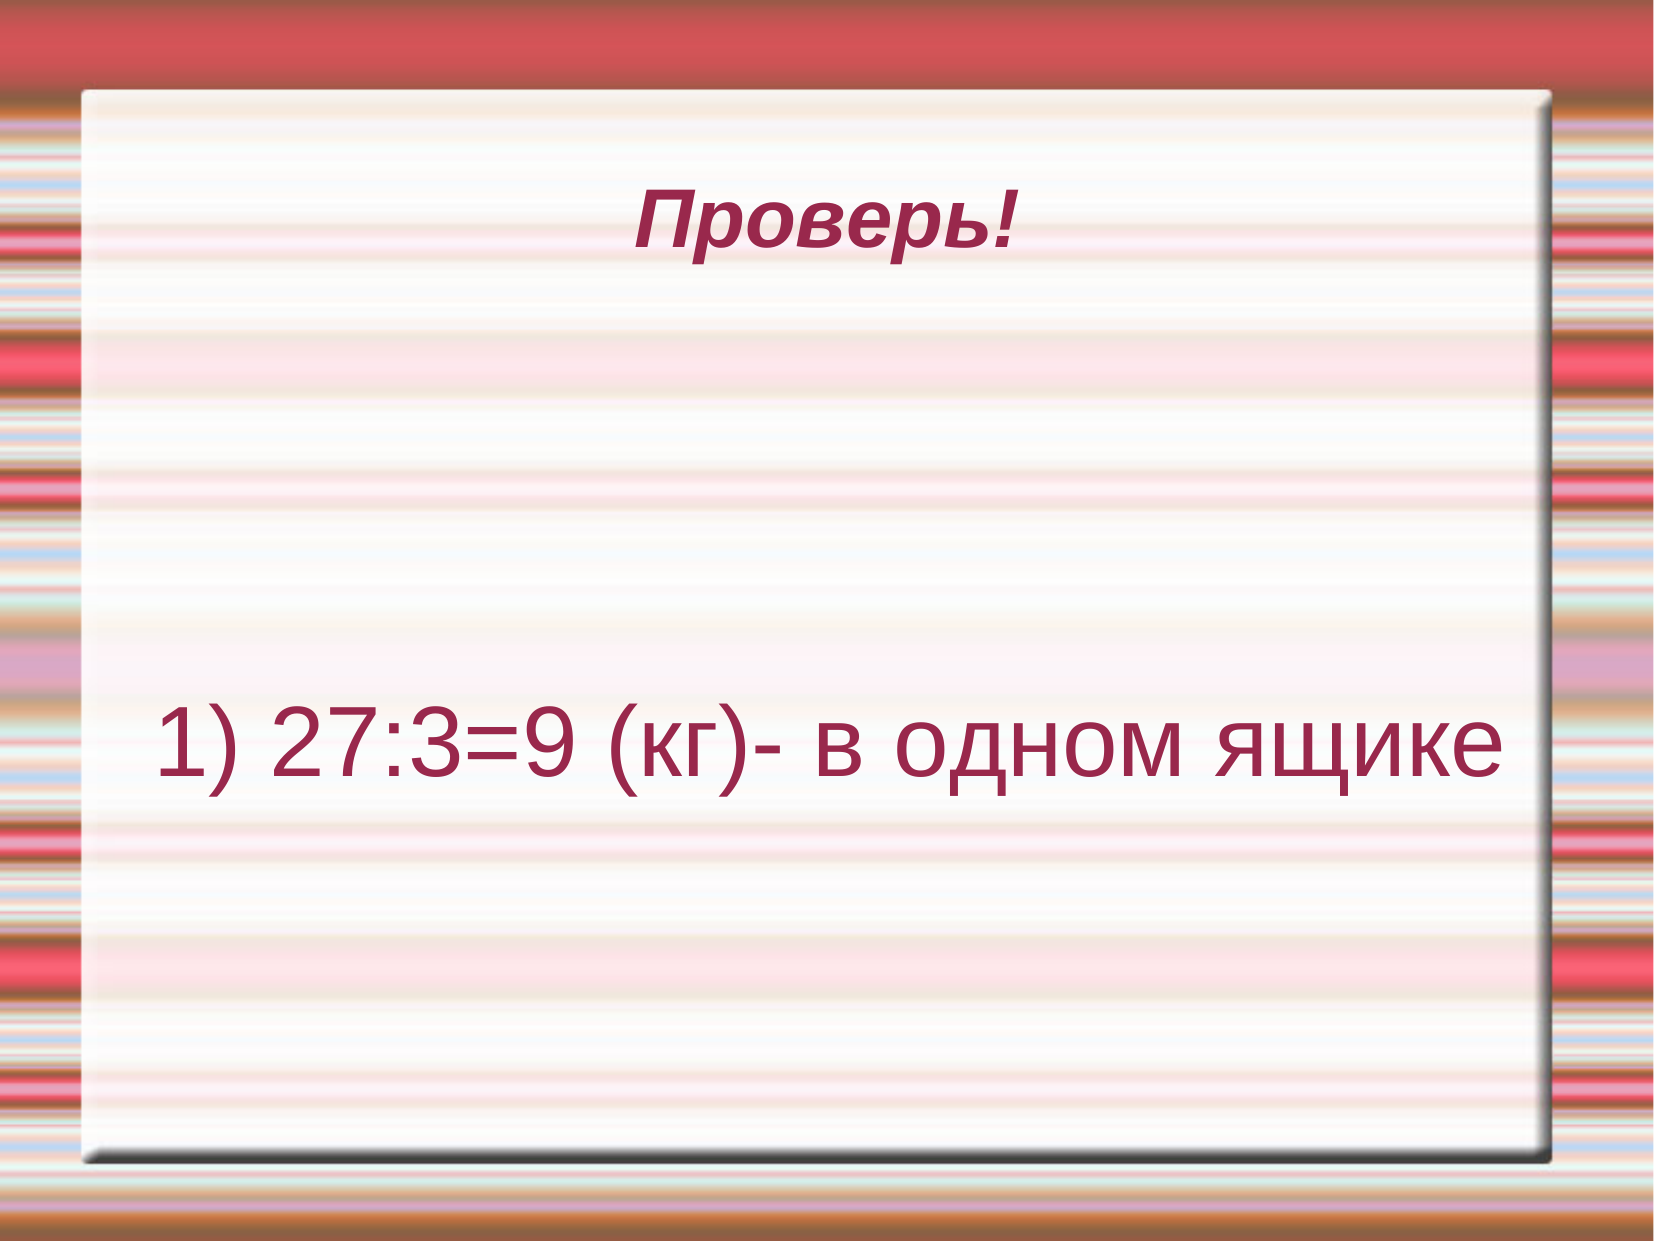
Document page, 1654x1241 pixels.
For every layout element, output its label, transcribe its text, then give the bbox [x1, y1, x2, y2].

picture [0, 0, 1654, 1241]
title Проверь! [121, 114, 1534, 322]
subtitle 1) 27:3=9 (кг)- в одном ящике [134, 350, 1516, 1133]
